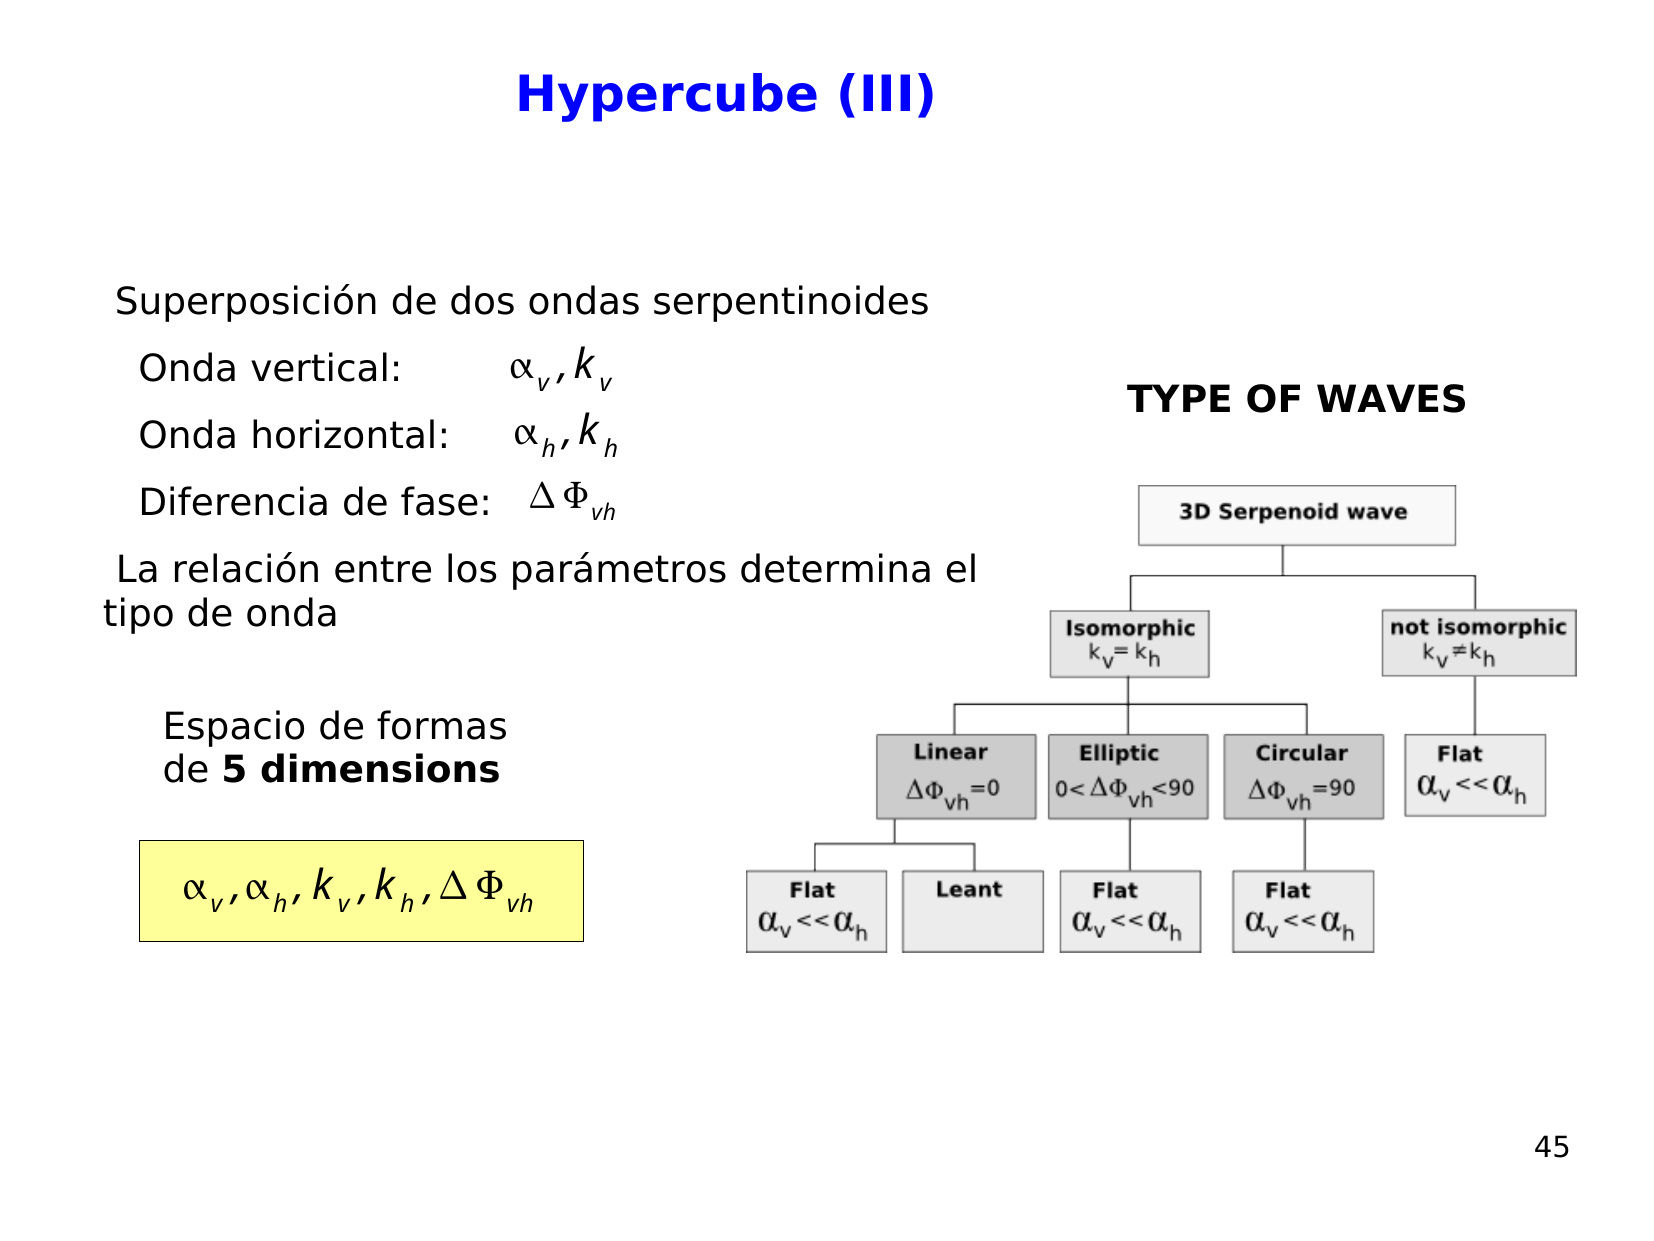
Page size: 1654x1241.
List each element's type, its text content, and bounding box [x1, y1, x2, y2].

picture [746, 485, 1577, 953]
chart [519, 472, 627, 527]
text_box [139, 840, 584, 942]
chart [502, 405, 629, 465]
text_box TYPE OF WAVES [1112, 370, 1483, 429]
text_box Espacio de formas de 5 dimensions [147, 697, 574, 800]
chart [498, 339, 624, 399]
text_box Superposición de dos ondas serpentinoides Onda vertical: Onda horizontal: Diferencia de fase: La relación entre los parámetros determina el tipo de onda [88, 272, 1030, 643]
chart [171, 860, 544, 919]
text_box Hypercube (III) [500, 57, 953, 131]
